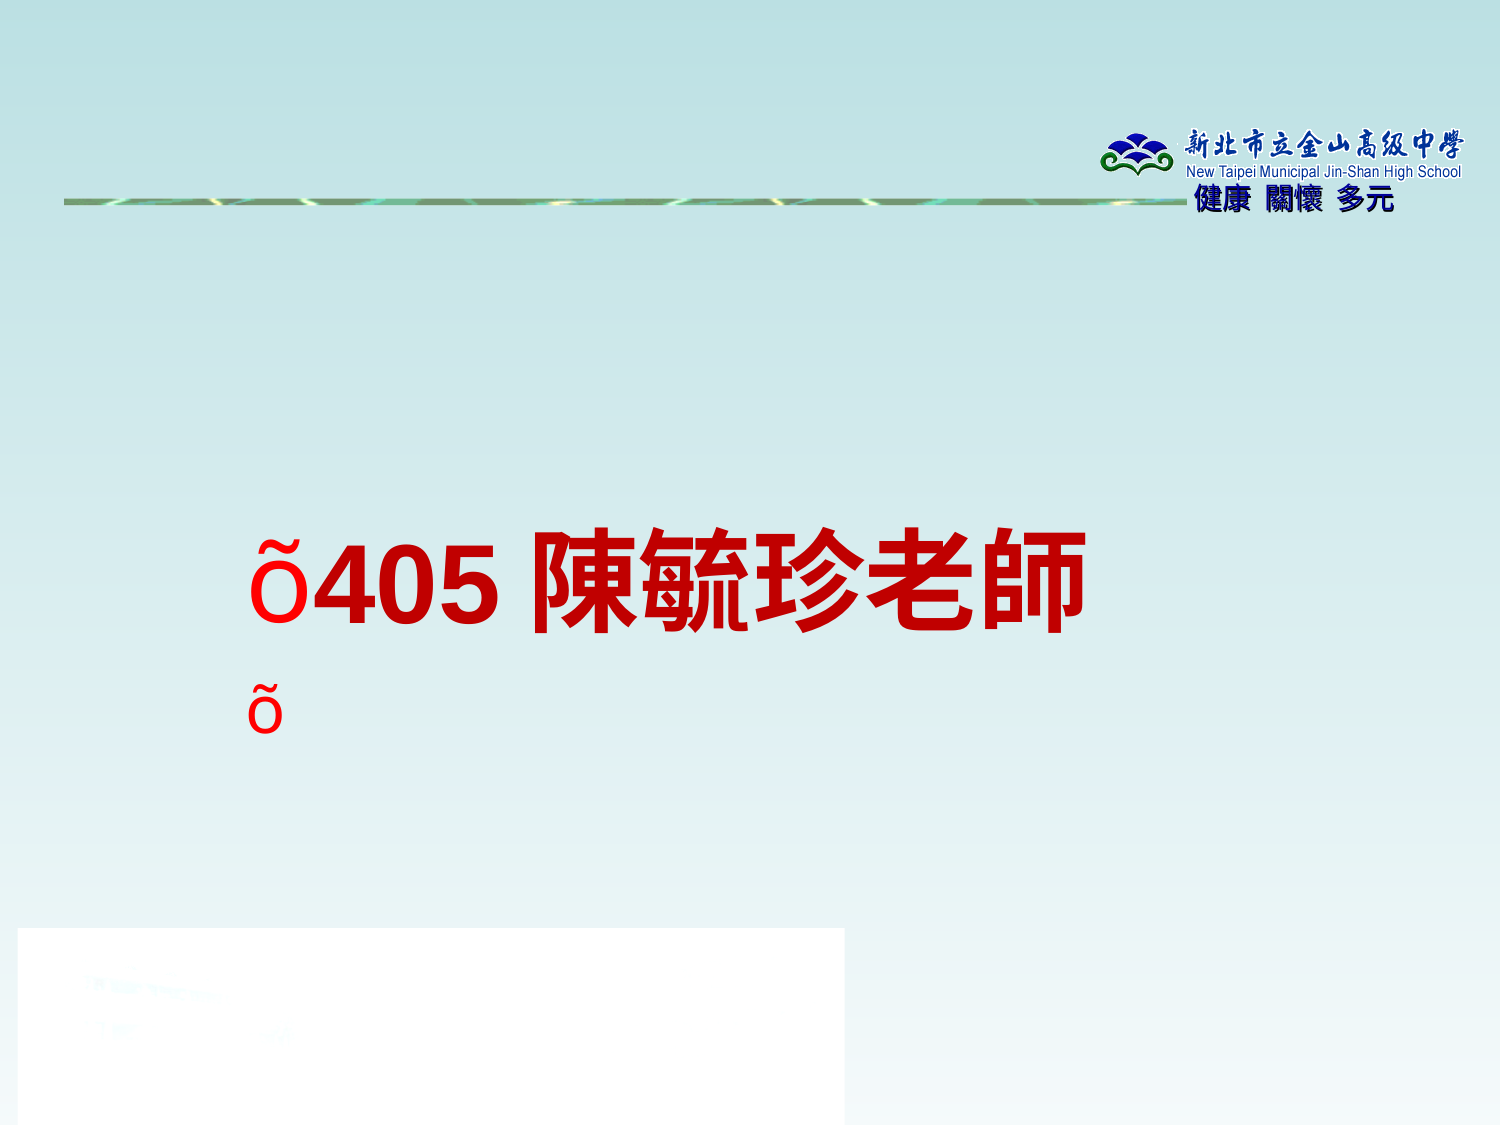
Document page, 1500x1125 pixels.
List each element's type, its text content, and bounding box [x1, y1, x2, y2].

list 405陳毓珍老師 [230, 503, 1225, 716]
